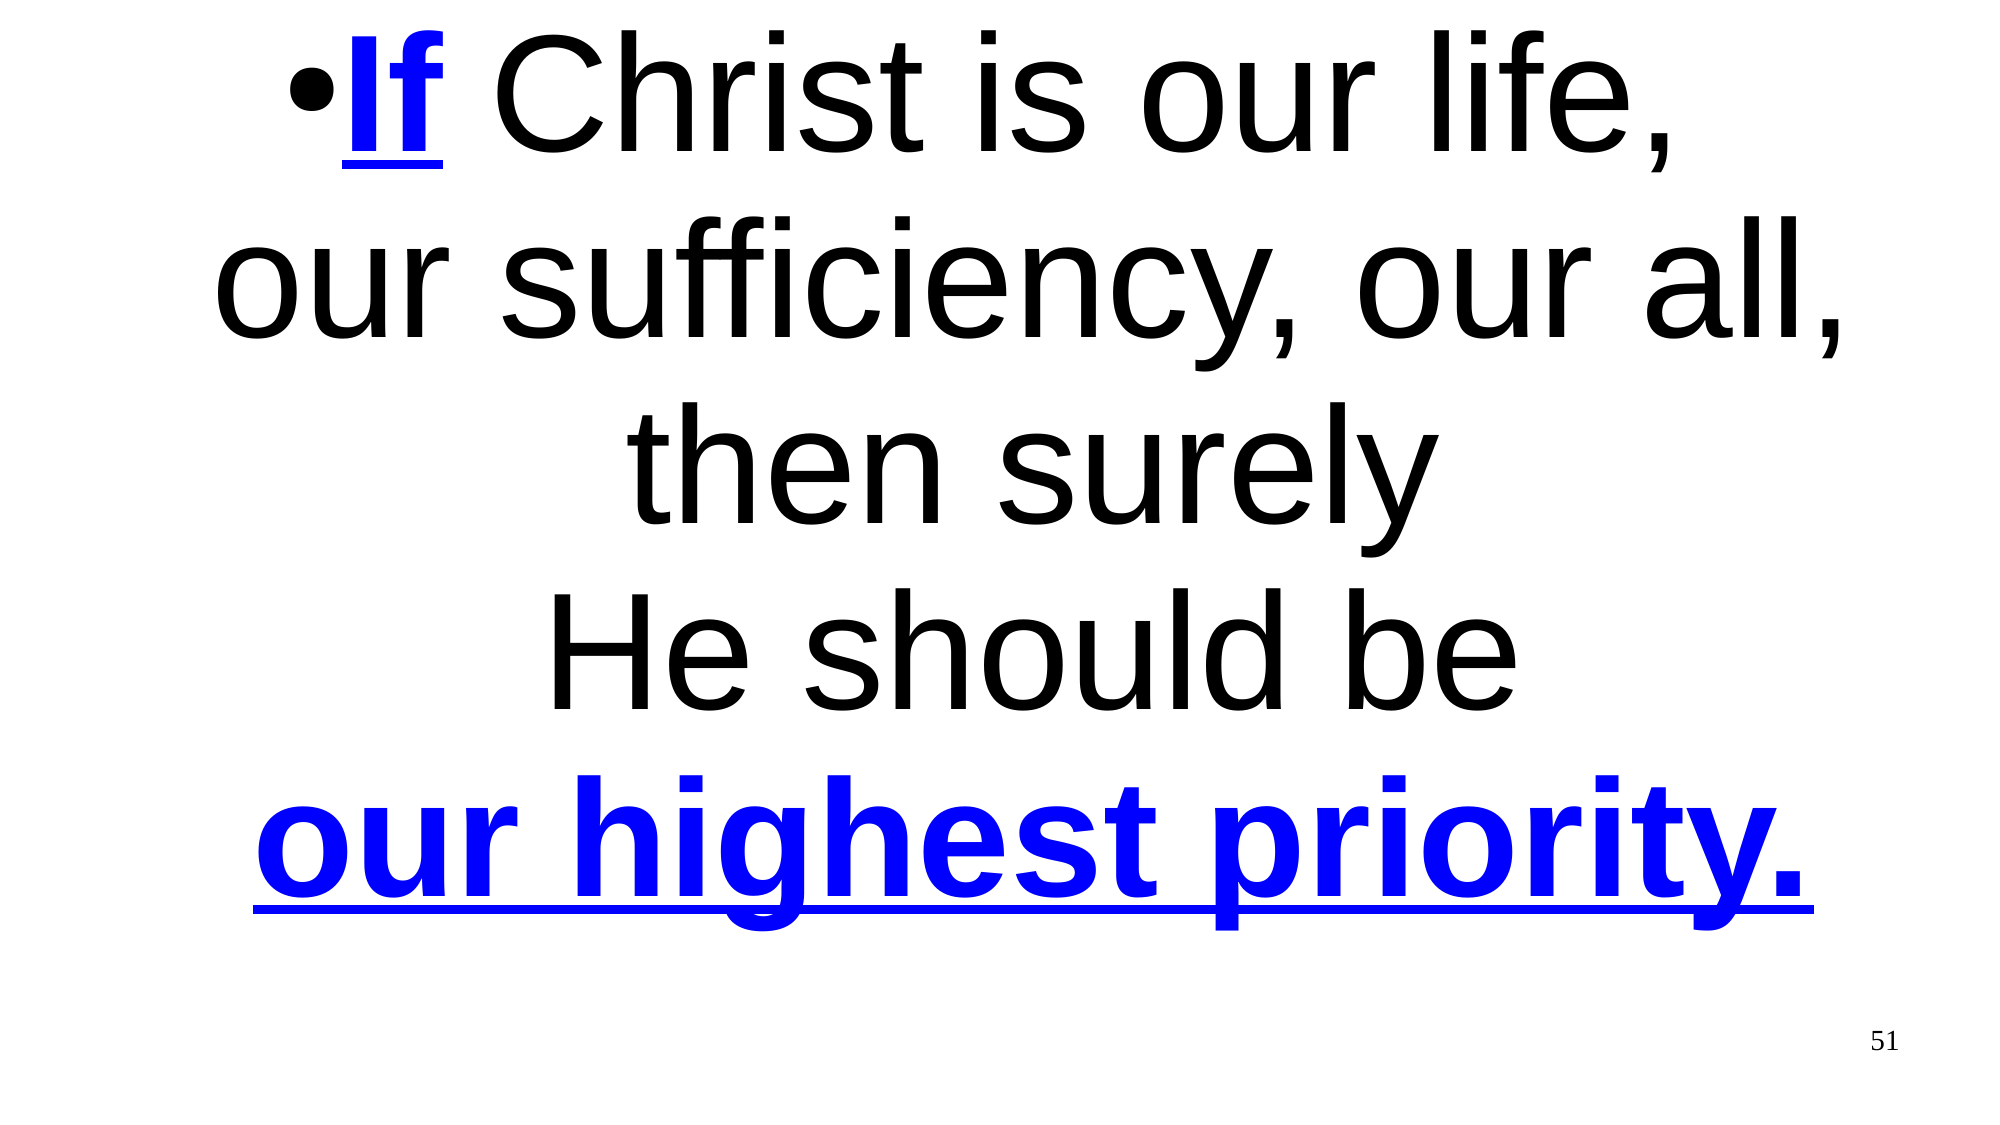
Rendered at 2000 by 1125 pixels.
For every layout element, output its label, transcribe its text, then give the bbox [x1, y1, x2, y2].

list If Christ is our life, our sufficiency, our all, then surely He should be our highest priority. [0, 0, 1996, 1123]
